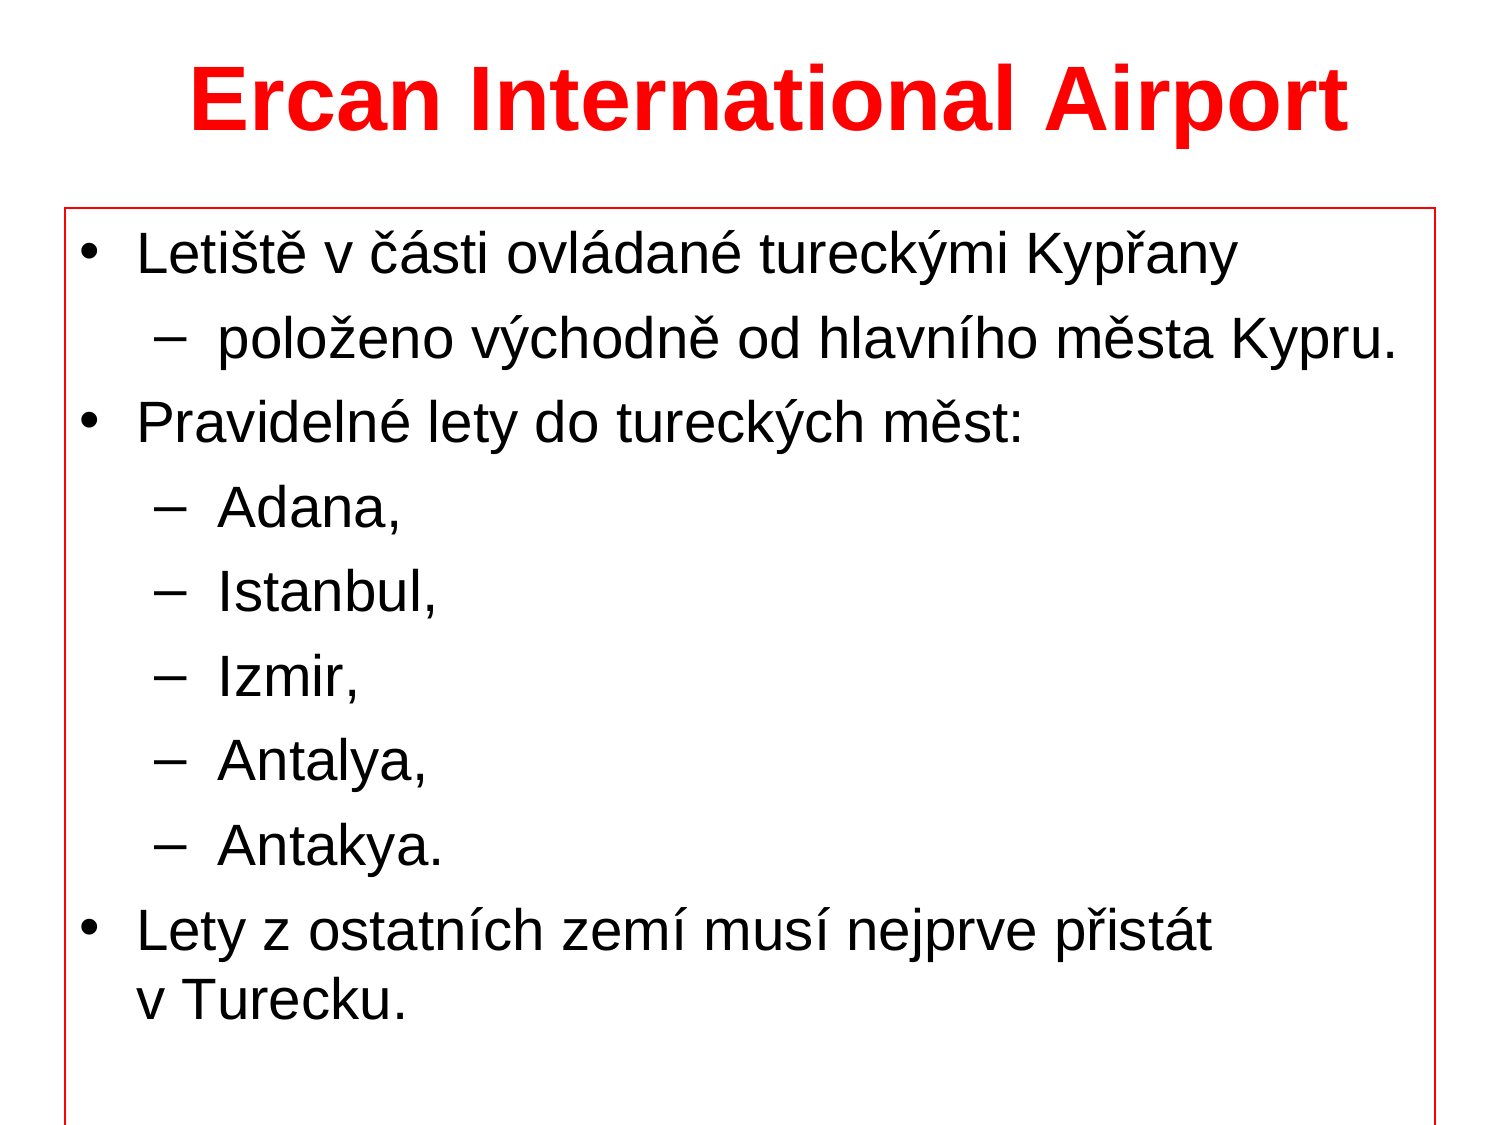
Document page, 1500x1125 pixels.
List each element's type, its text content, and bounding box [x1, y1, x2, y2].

list Letiště v části ovládané tureckými Kypřany položeno východně od hlavního města Kypru. Pravidelné lety do tureckých měst: Adana, Istanbul, Izmir, Antalya, Antakya. Lety z ostatních zemí musí nejprve přistát v Turecku. [64, 207, 1436, 1125]
title Ercan International Airport [76, 0, 1427, 188]
